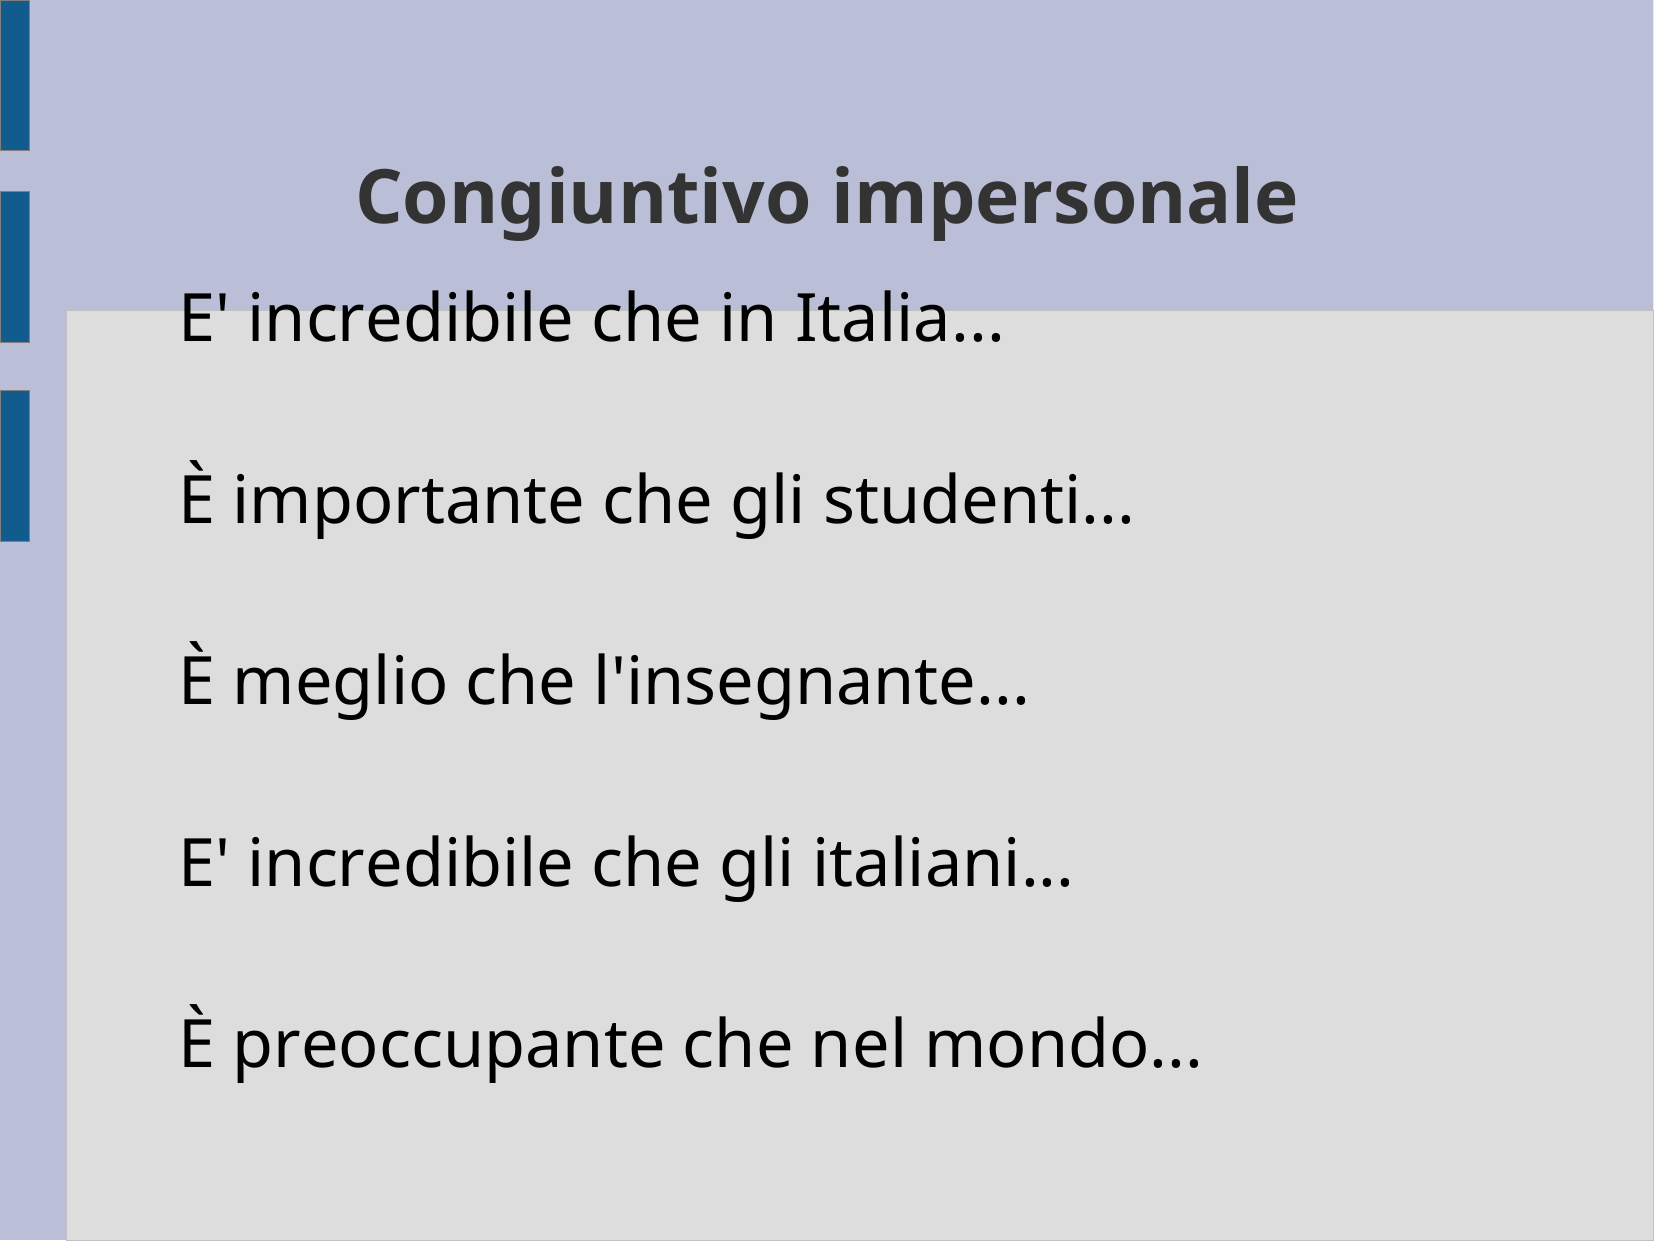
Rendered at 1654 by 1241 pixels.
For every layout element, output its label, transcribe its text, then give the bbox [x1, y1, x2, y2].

title Congiuntivo impersonale [121, 91, 1534, 299]
subtitle E' incredibile che in Italia... È importante che gli studenti... È meglio che l'insegnante... E' incredibile che gli italiani... È preoccupante che nel mondo... [178, 349, 1570, 1162]
